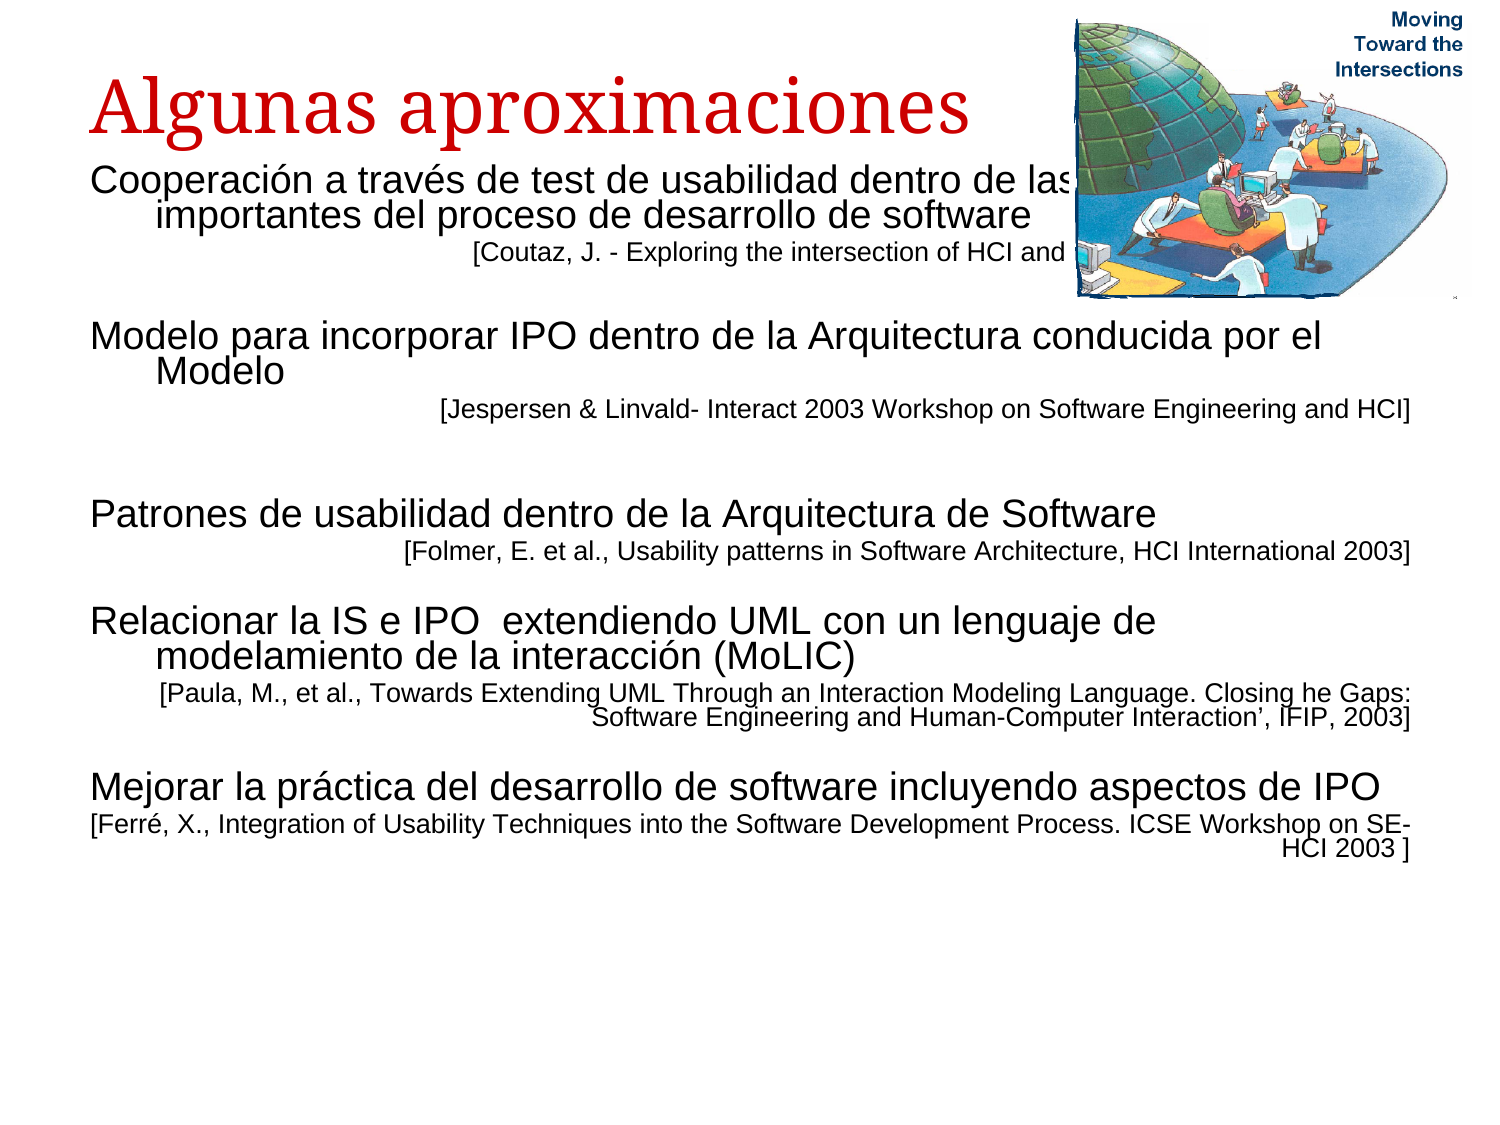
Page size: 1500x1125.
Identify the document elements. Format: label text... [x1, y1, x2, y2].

list Cooperación a través de test de usabilidad dentro de las fases más importantes del proceso de desarrollo de software [Coutaz, J. - Exploring the intersection of HCI and Software engineering, 1994] Modelo para incorporar IPO dentro de la Arquitectura conducida por el Modelo [Jespersen & Linvald- Interact 2003 Workshop on Software Engineering and HCI] Patrones de usabilidad dentro de la Arquitectura de Software [Folmer, E. et al., Usability patterns in Software Architecture, HCI International 2003] Relacionar la IS e IPO extendiendo UML con un lenguaje de modelamiento de la interacción (MoLIC) [Paula, M., et al., Towards Extending UML Through an Interaction Modeling Language. Closing he Gaps: Software Engineering and Human-Computer Interaction’, IFIP, 2003] Mejorar la práctica del desarrollo de software incluyendo aspectos de IPO [Ferré, X., Integration of Usability Techniques into the Software Development Process. ICSE Workshop on SE-HCI 2003 ] [75, 157, 1426, 1125]
title Algunas aproximaciones [75, 45, 1069, 157]
picture [1069, 0, 1472, 299]
